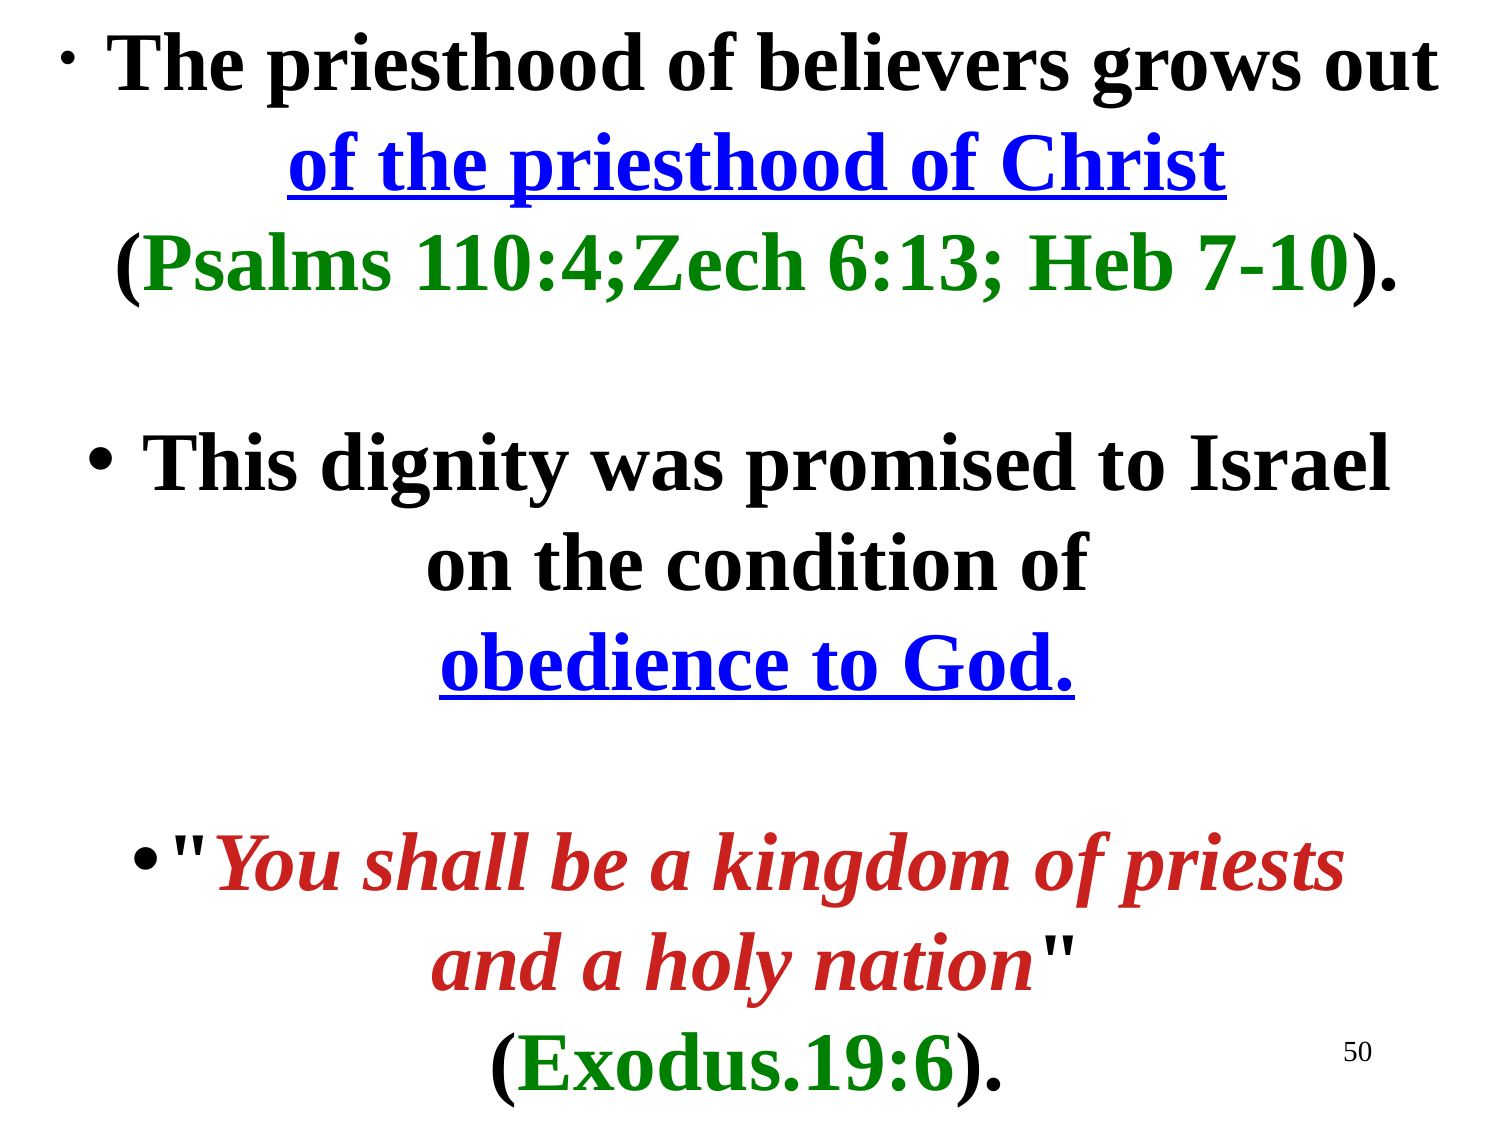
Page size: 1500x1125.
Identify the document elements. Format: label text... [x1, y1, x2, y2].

text_box The priesthood of believers grows out of the priesthood of Christ (Psalms 110:4;Zech 6:13; Heb 7-10). This dignity was promised to Israel on the condition of obedience to God. "You shall be a kingdom of priests and a holy nation" (Exodus.19:6). [0, 0, 1500, 1115]
